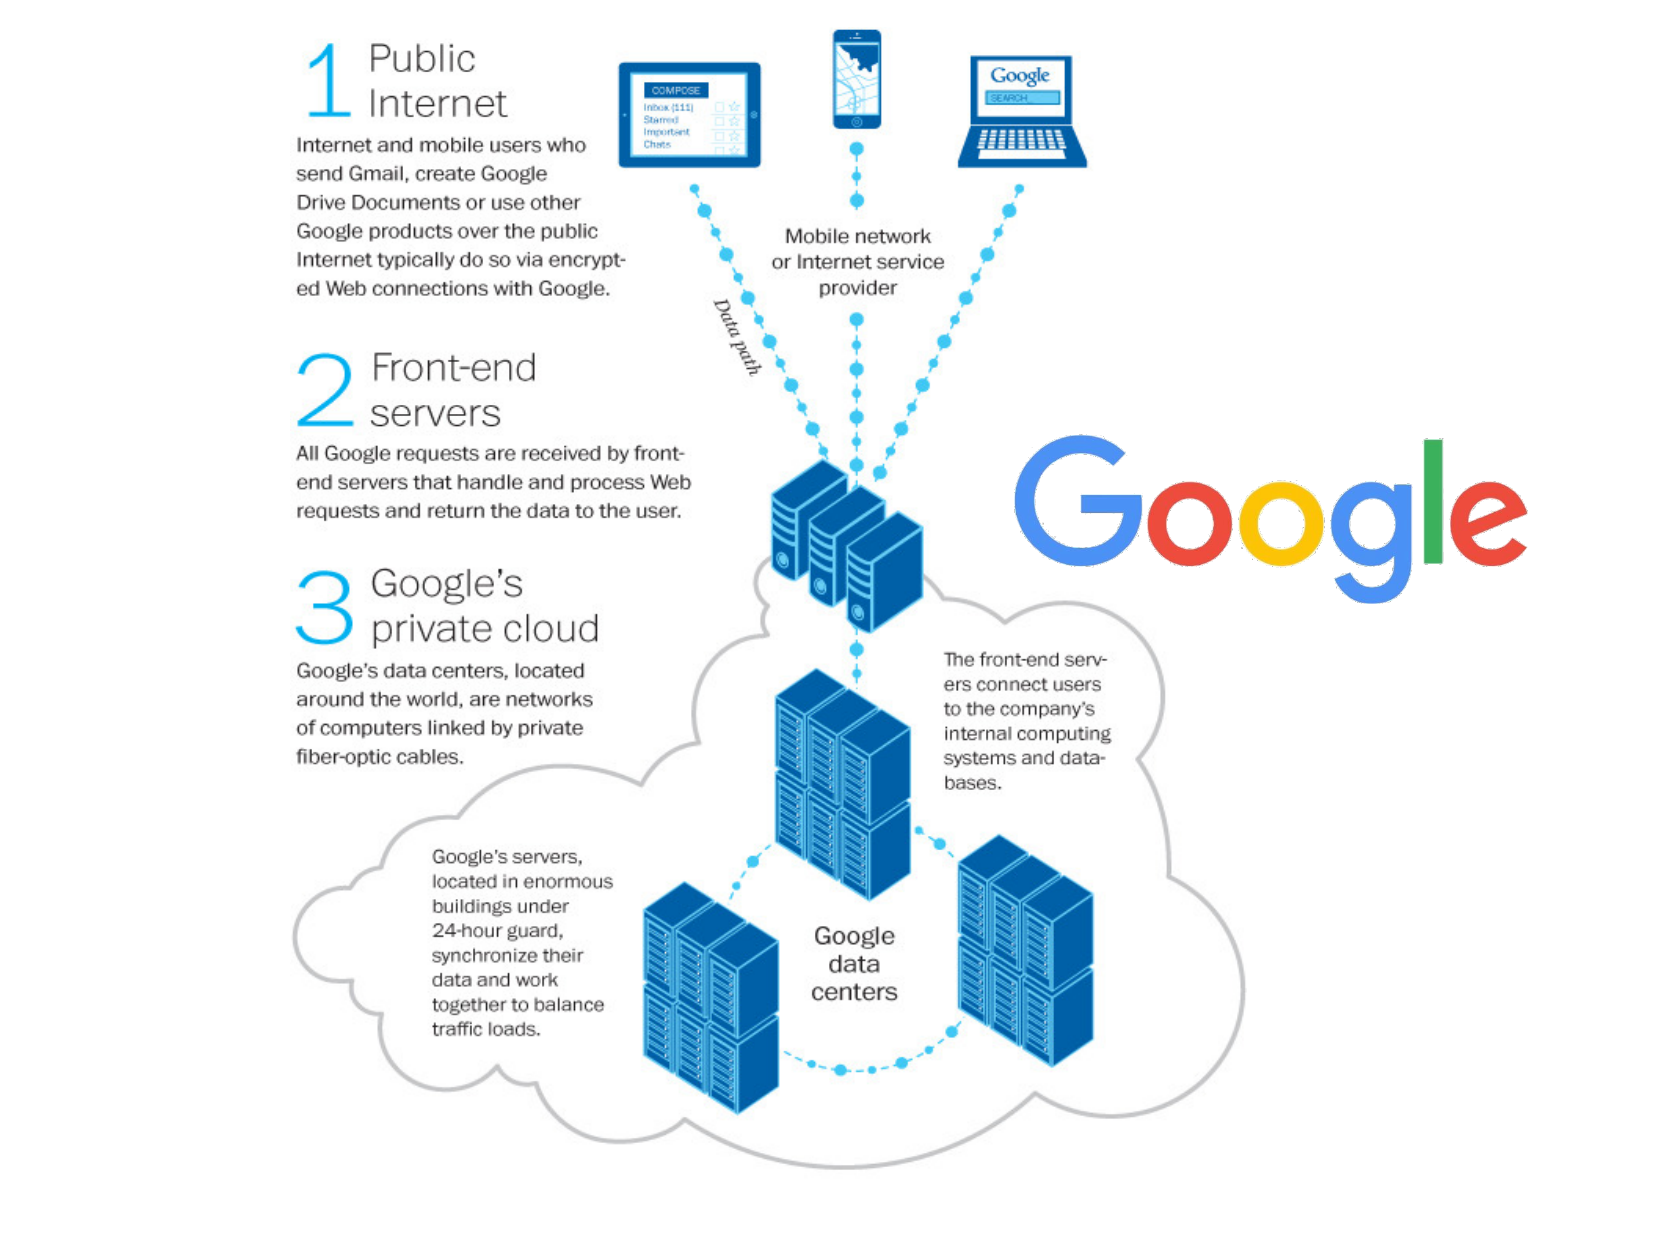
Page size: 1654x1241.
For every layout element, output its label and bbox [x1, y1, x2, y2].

picture [290, 27, 1528, 1179]
